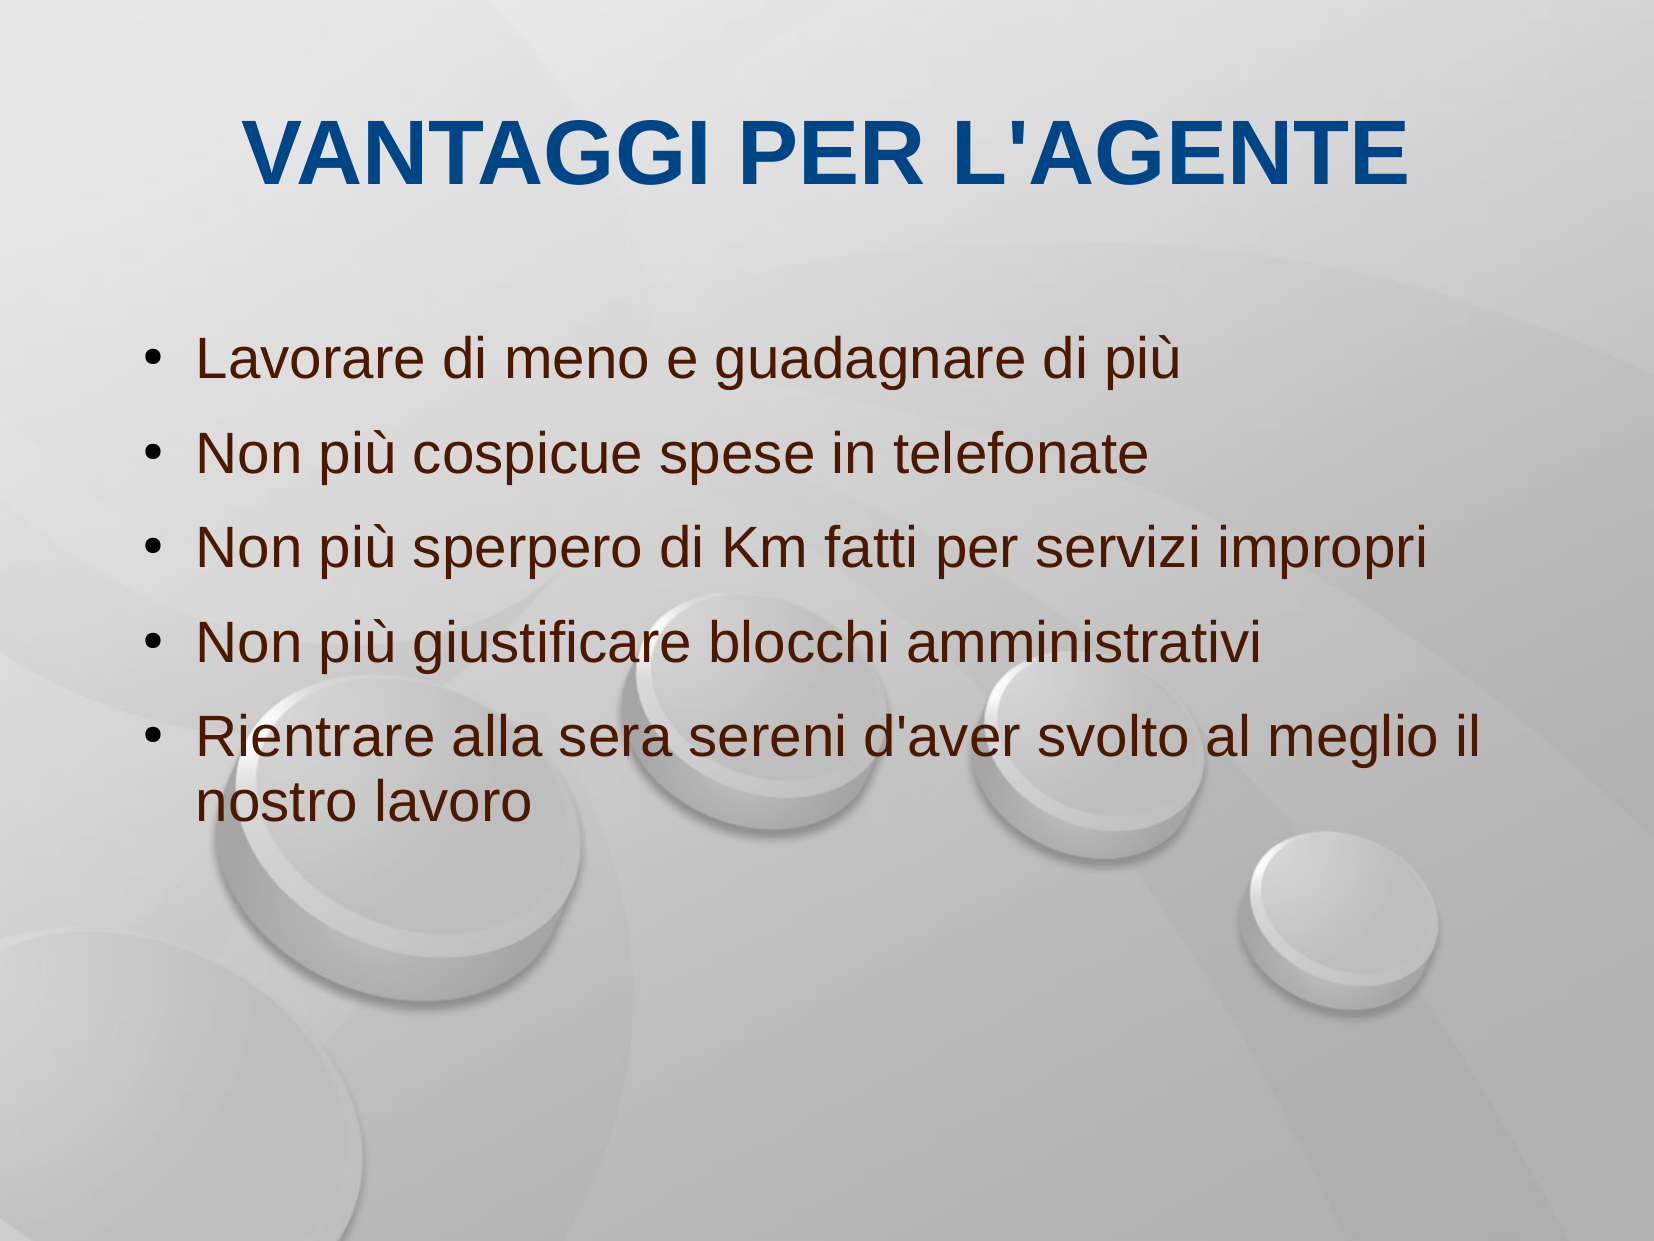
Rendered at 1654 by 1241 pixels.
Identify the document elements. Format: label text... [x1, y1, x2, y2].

title VANTAGGI PER L'AGENTE [82, 56, 1571, 250]
list Lavorare di meno e guadagnare di più Non più cospicue spese in telefonate Non più sperpero di Km fatti per servizi impropri Non più giustificare blocchi amministrativi Rientrare alla sera sereni d'aver svolto al meglio il nostro lavoro [124, 325, 1506, 1093]
picture [0, 0, 1654, 1241]
